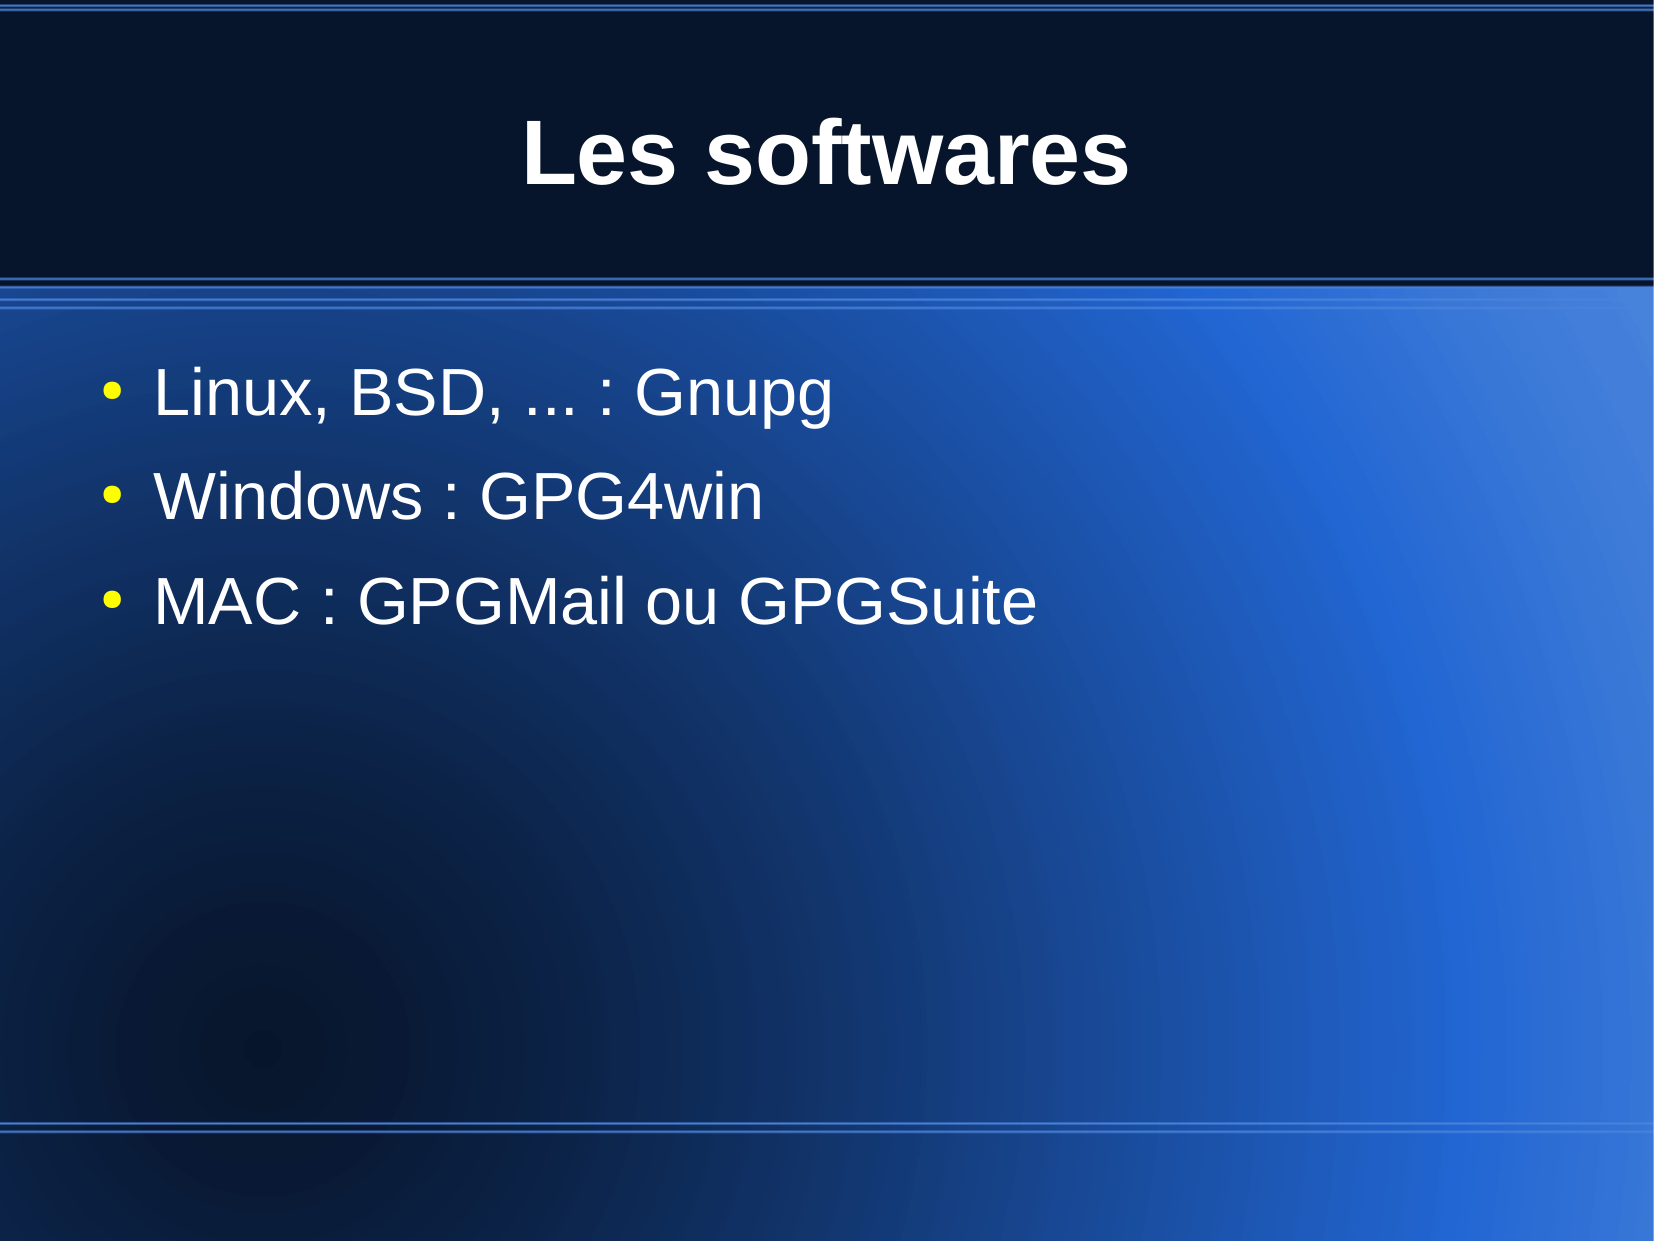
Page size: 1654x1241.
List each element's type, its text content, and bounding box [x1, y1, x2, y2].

list Linux, BSD, ... : Gnupg Windows : GPG4win MAC : GPGMail ou GPGSuite [82, 355, 1571, 1075]
picture [0, 0, 1654, 1241]
title Les softwares [82, 49, 1571, 257]
